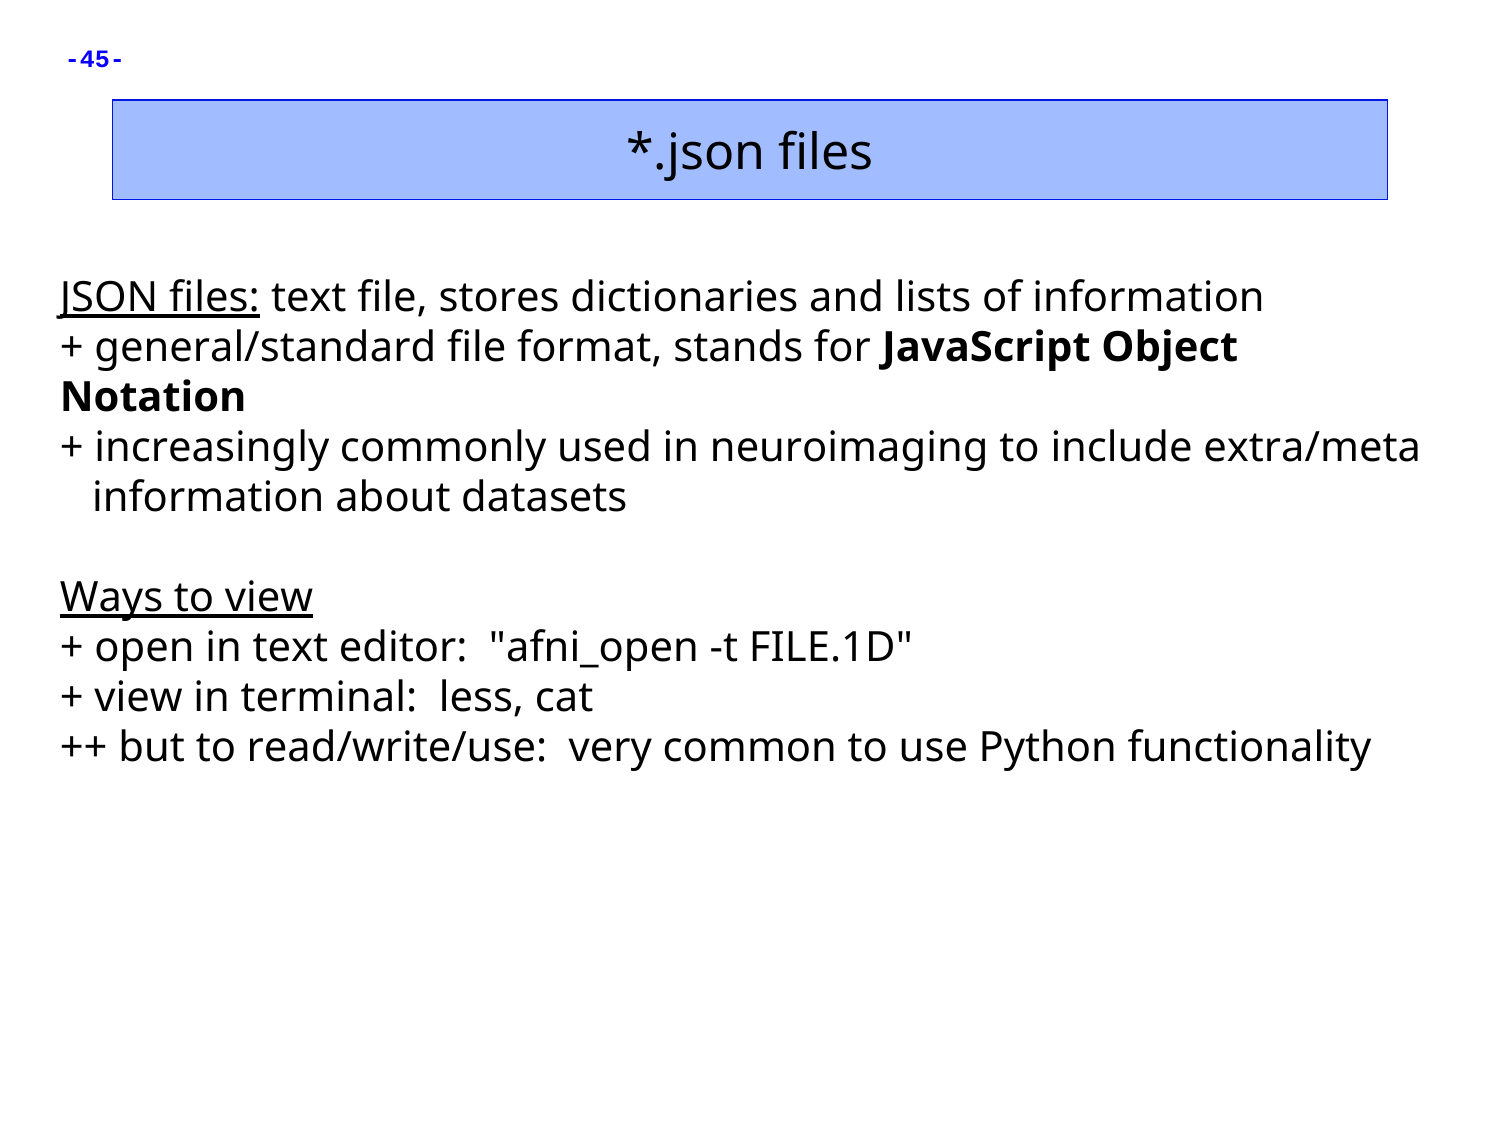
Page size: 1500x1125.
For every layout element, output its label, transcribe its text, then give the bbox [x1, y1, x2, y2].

text_box JSON files: text file, stores dictionaries and lists of information + general/standard file format, stands for JavaScript Object Notation + increasingly commonly used in neuroimaging to include extra/meta information about datasets Ways to view + open in text editor: "afni_open -t FILE.1D" + view in terminal: less, cat ++ but to read/write/use: very common to use Python functionality [45, 262, 1440, 1078]
text_box *.json files [112, 99, 1388, 200]
